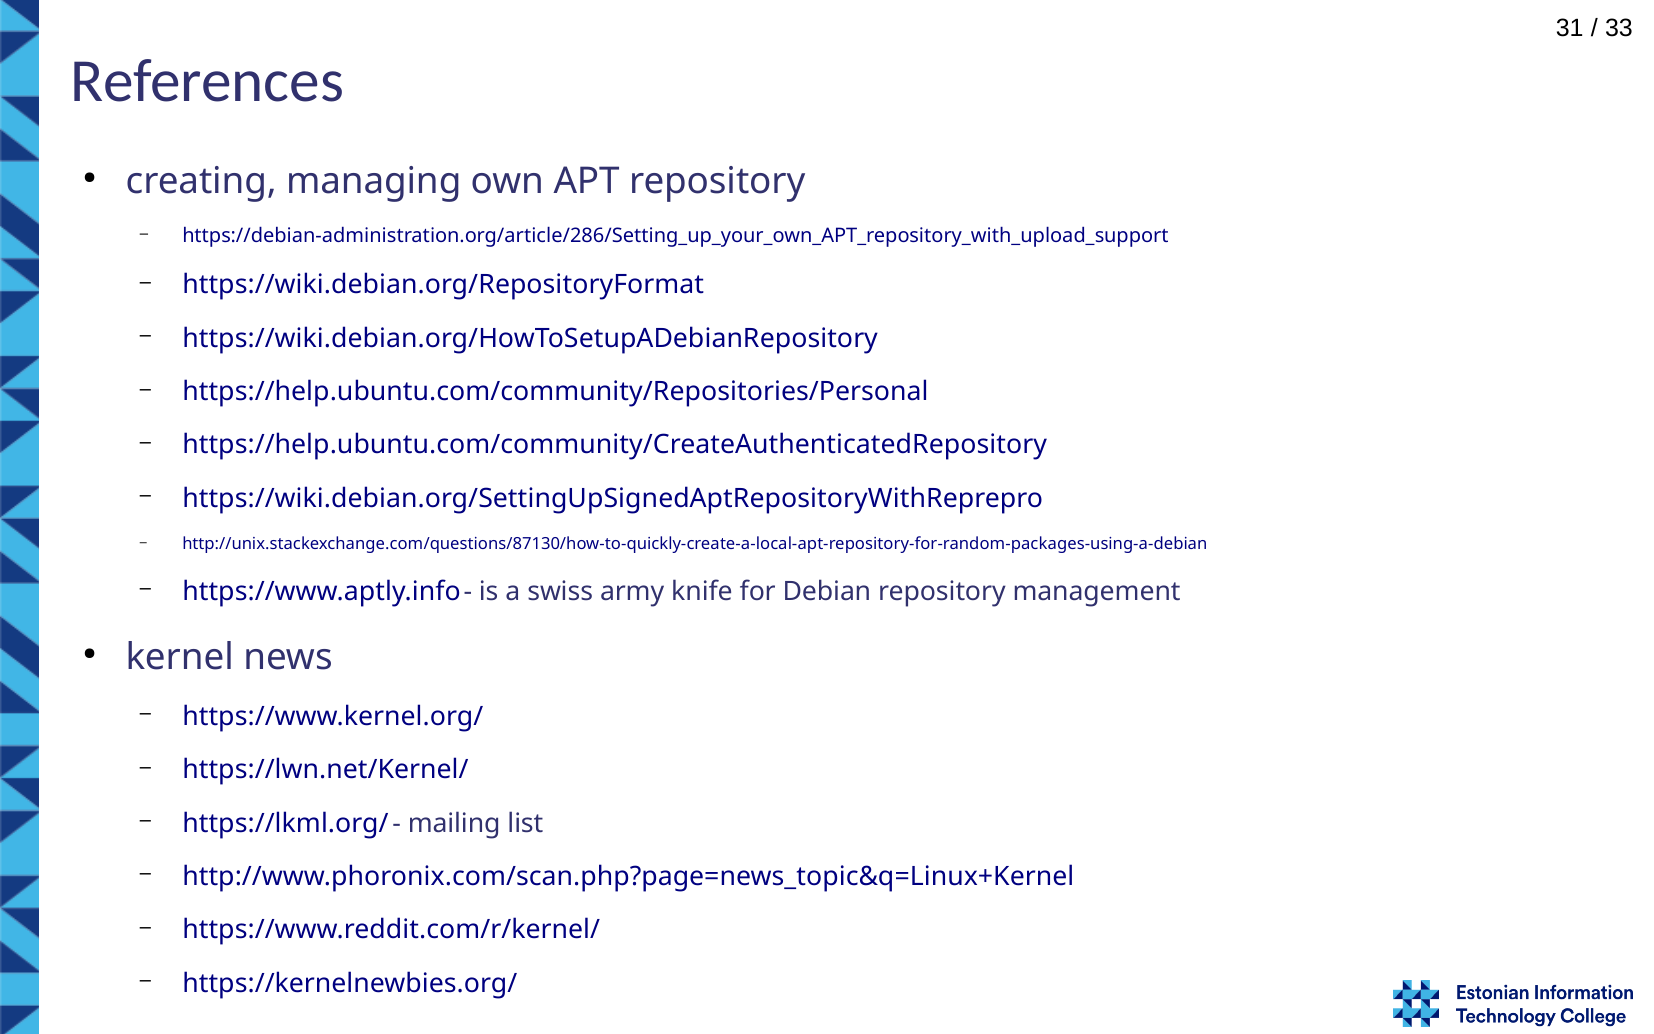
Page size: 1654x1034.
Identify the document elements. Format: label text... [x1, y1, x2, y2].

title References [70, 41, 1630, 130]
list creating, managing own APT repository https://debian-administration.org/article/286/Setting_up_your_own_APT_repository_with_upload_support https://wiki.debian.org/RepositoryFormat https://wiki.debian.org/HowToSetupADebianRepository https://help.ubuntu.com/community/Repositories/Personal https://help.ubuntu.com/community/CreateAuthenticatedRepository https://wiki.debian.org/SettingUpSignedAptRepositoryWithReprepro http://unix.stackexchange.com/questions/87130/how-to-quickly-create-a-local-apt-repository-for-random-packages-using-a-debian https://www.aptly.info - is a swiss army knife for Debian repository management kernel news https://www.kernel.org/ https://lwn.net/Kernel/ https://lkml.org/ - mailing list http://www.phoronix.com/scan.php?page=news_topic&q=Linux+Kernel https://www.reddit.com/r/kernel/ https://kernelnewbies.org/ [68, 153, 1630, 1004]
picture [1393, 980, 1633, 1027]
